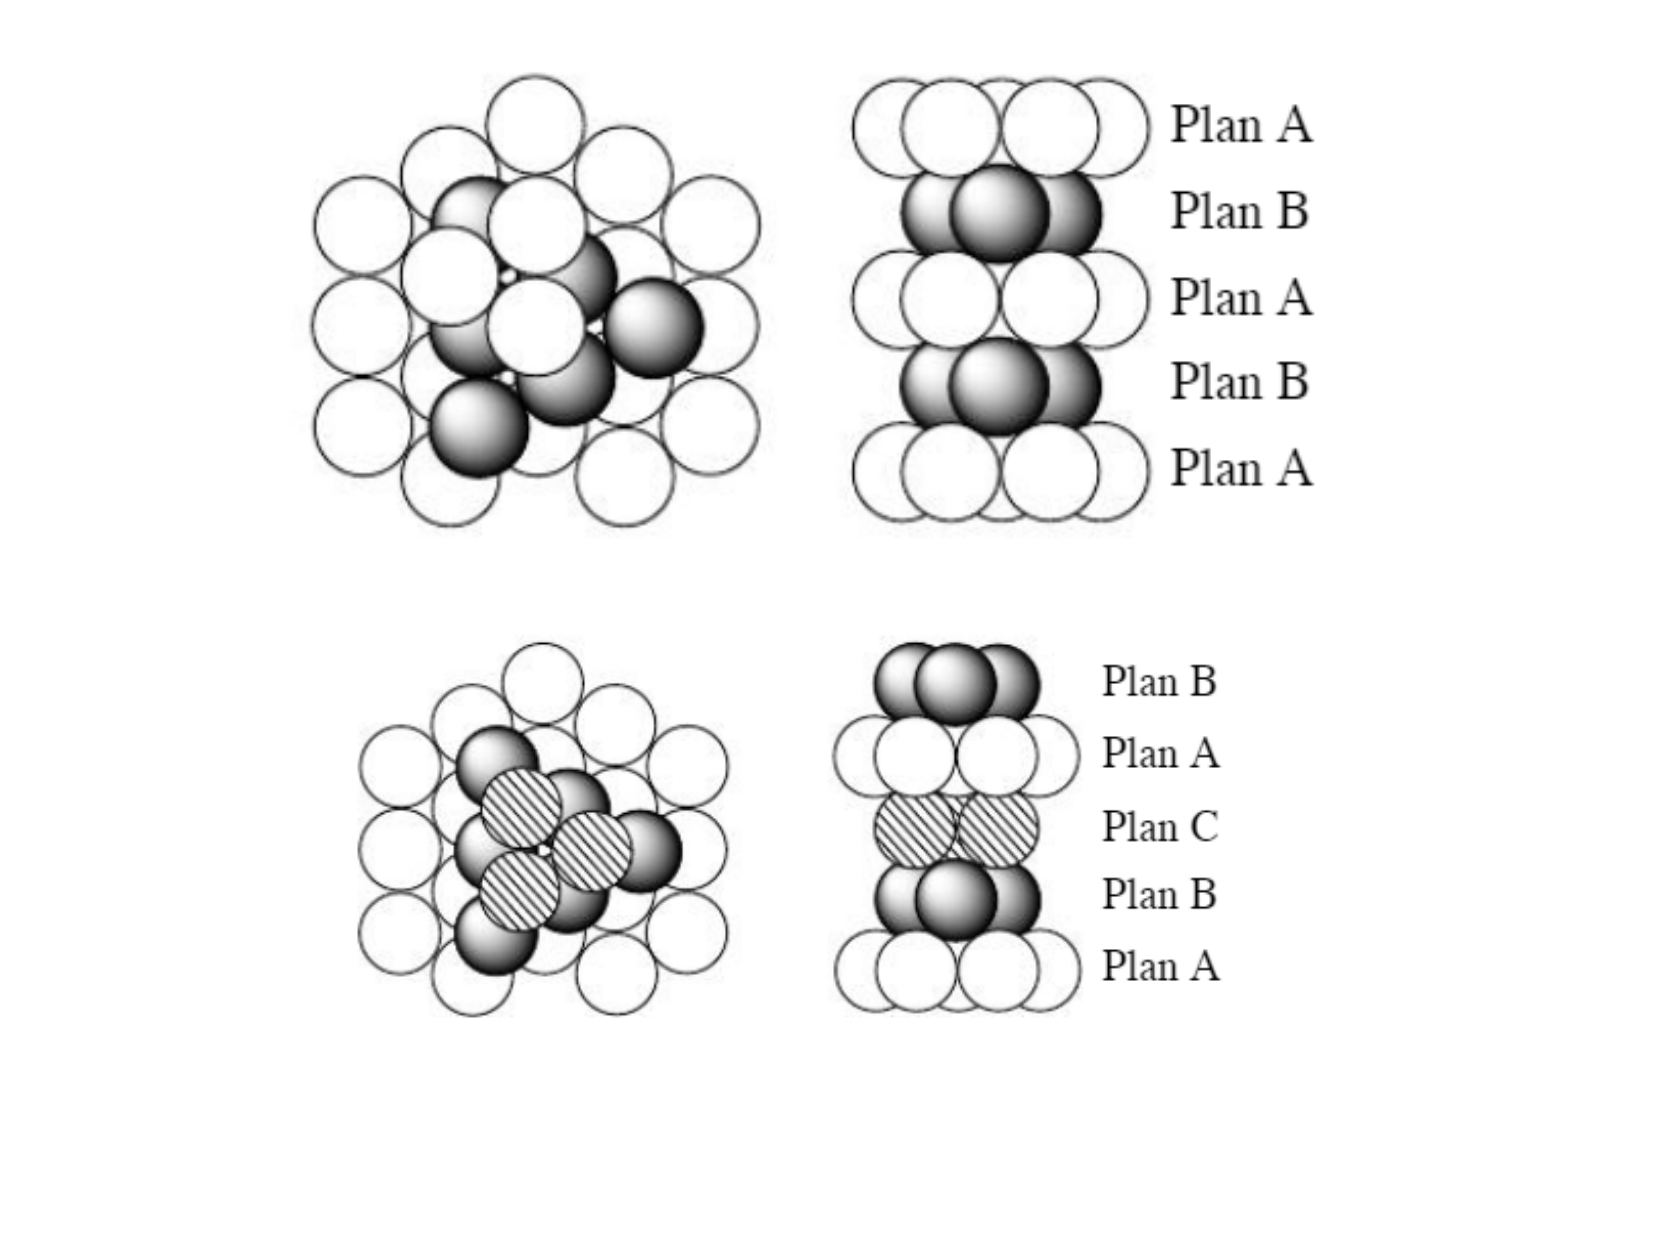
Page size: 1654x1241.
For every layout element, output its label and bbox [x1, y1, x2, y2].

picture [297, 600, 1394, 1028]
picture [248, 61, 1453, 548]
